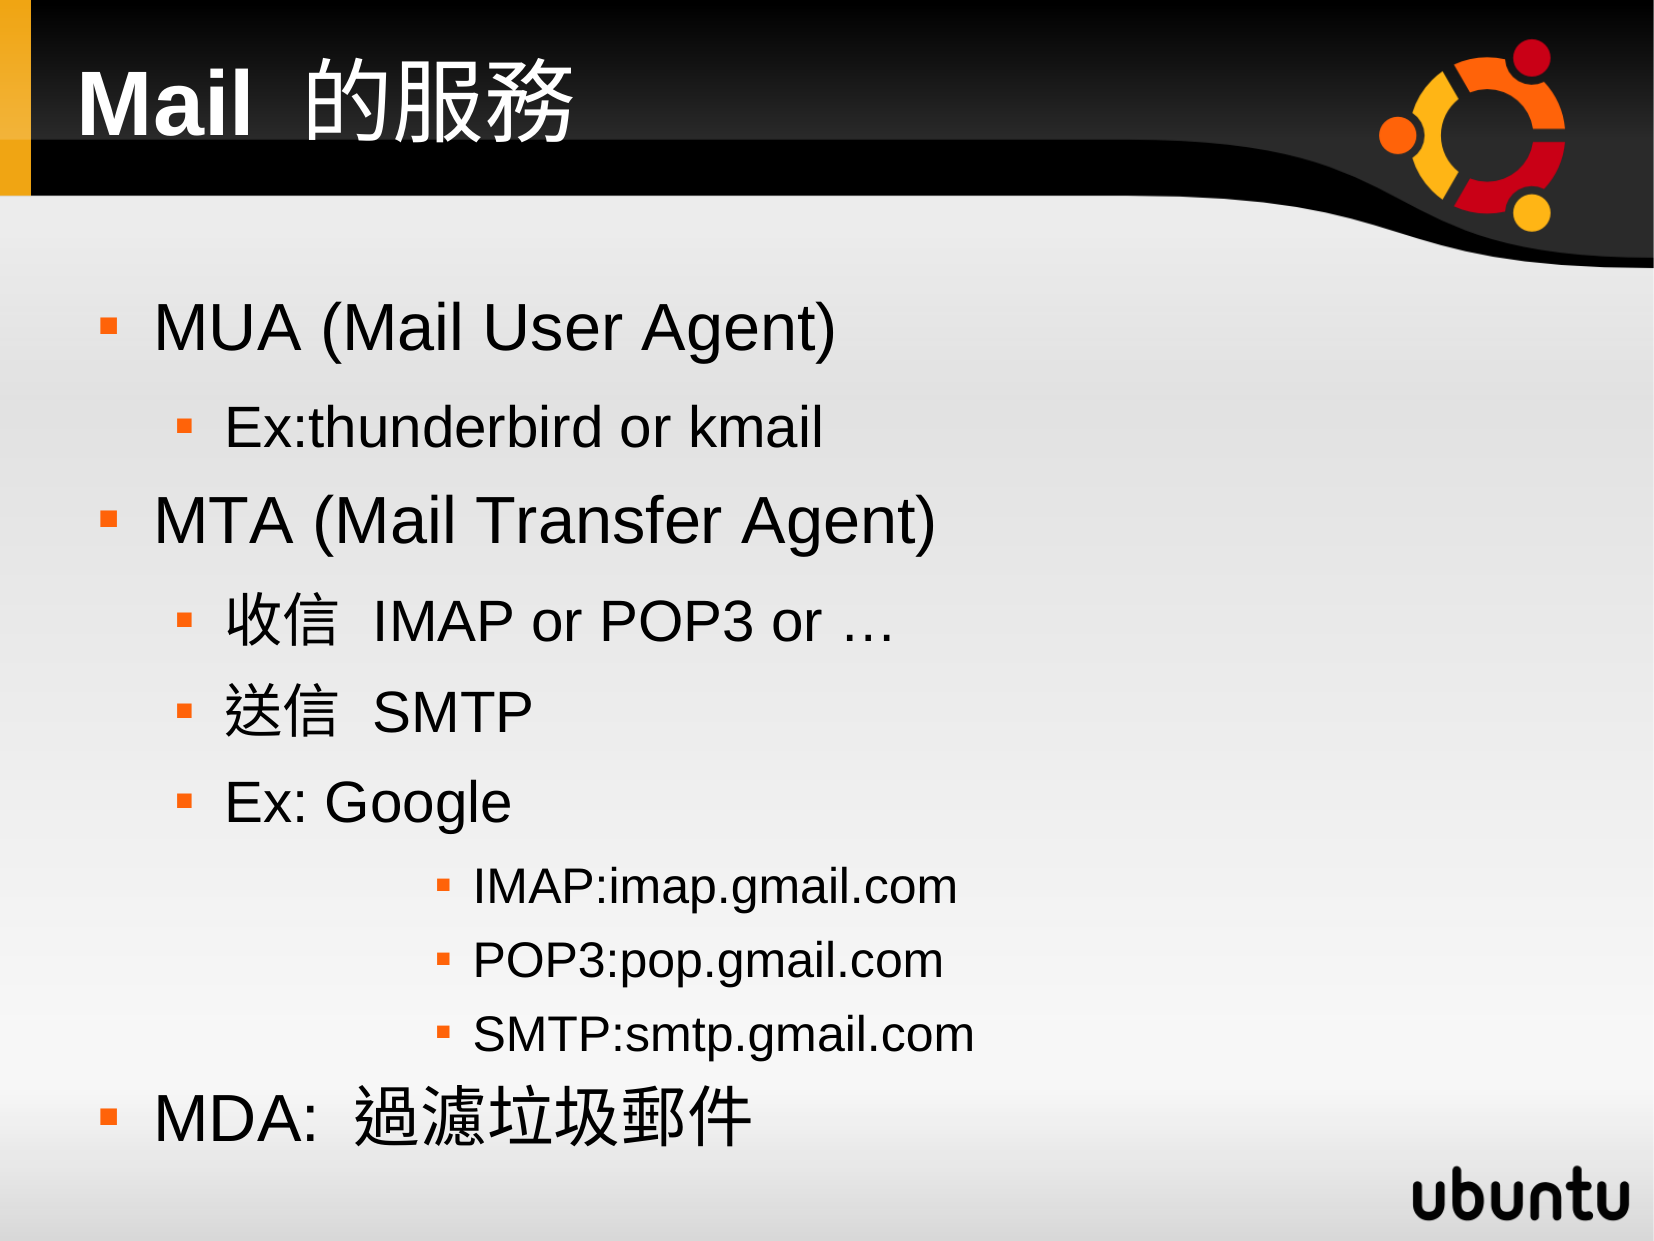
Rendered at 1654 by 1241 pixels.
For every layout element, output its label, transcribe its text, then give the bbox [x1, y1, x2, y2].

title Mail 的服務 [76, 7, 1565, 200]
picture [0, 0, 1654, 1241]
list MUA (Mail User Agent) Ex:thunderbird or kmail MTA (Mail Transfer Agent) 收信 IMAP or POP3 or … 送信 SMTP Ex: Google IMAP:imap.gmail.com POP3:pop.gmail.com SMTP:smtp.gmail.com MDA: 過濾垃圾郵件 [82, 290, 1571, 1158]
